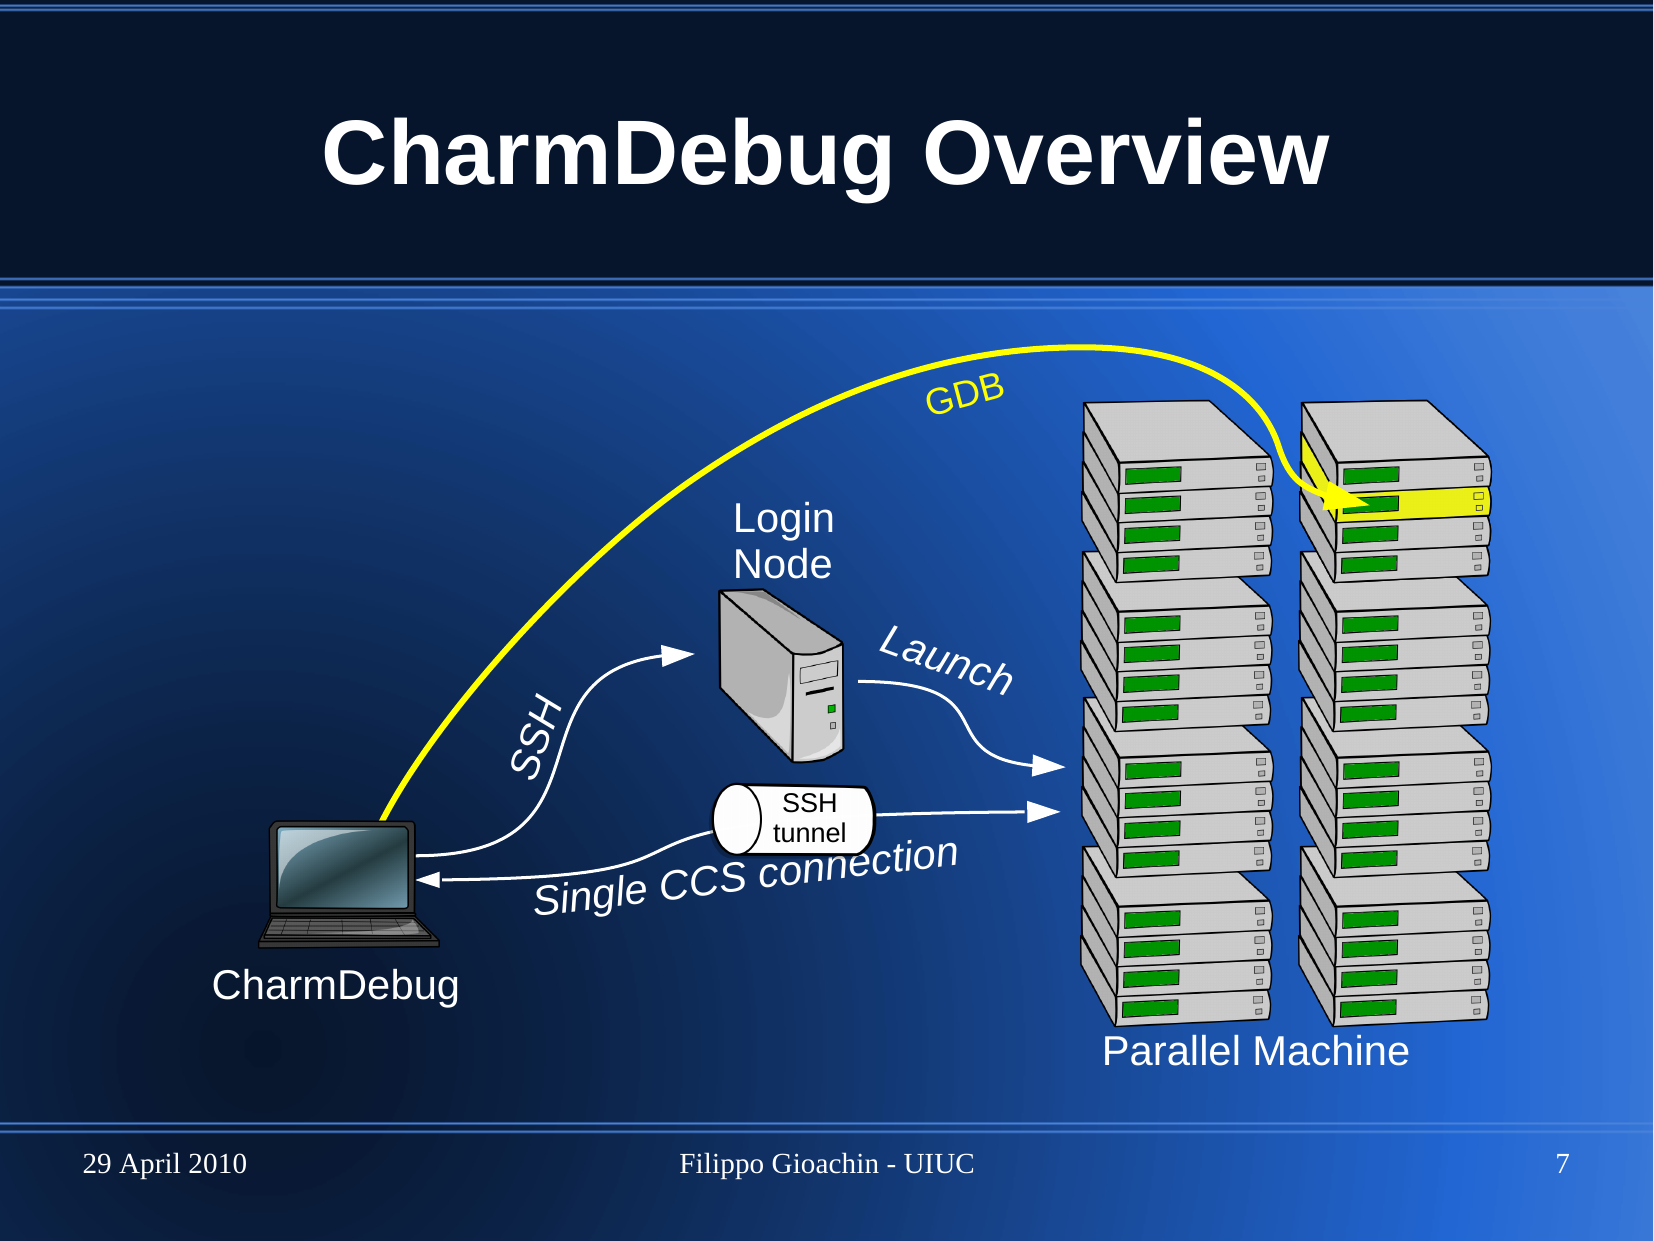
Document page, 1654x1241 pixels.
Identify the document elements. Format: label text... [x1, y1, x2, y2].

text_box CharmDebug [196, 954, 489, 1020]
picture [0, 0, 1654, 1241]
text_box Login Node [718, 487, 859, 618]
text_box Single CCS connection [514, 815, 998, 939]
text_box Parallel Machine [1087, 1019, 1441, 1086]
text_box SSH [487, 665, 592, 805]
text_box Launch [857, 602, 1046, 725]
text_box GDB [903, 355, 1026, 436]
title CharmDebug Overview [82, 49, 1571, 257]
